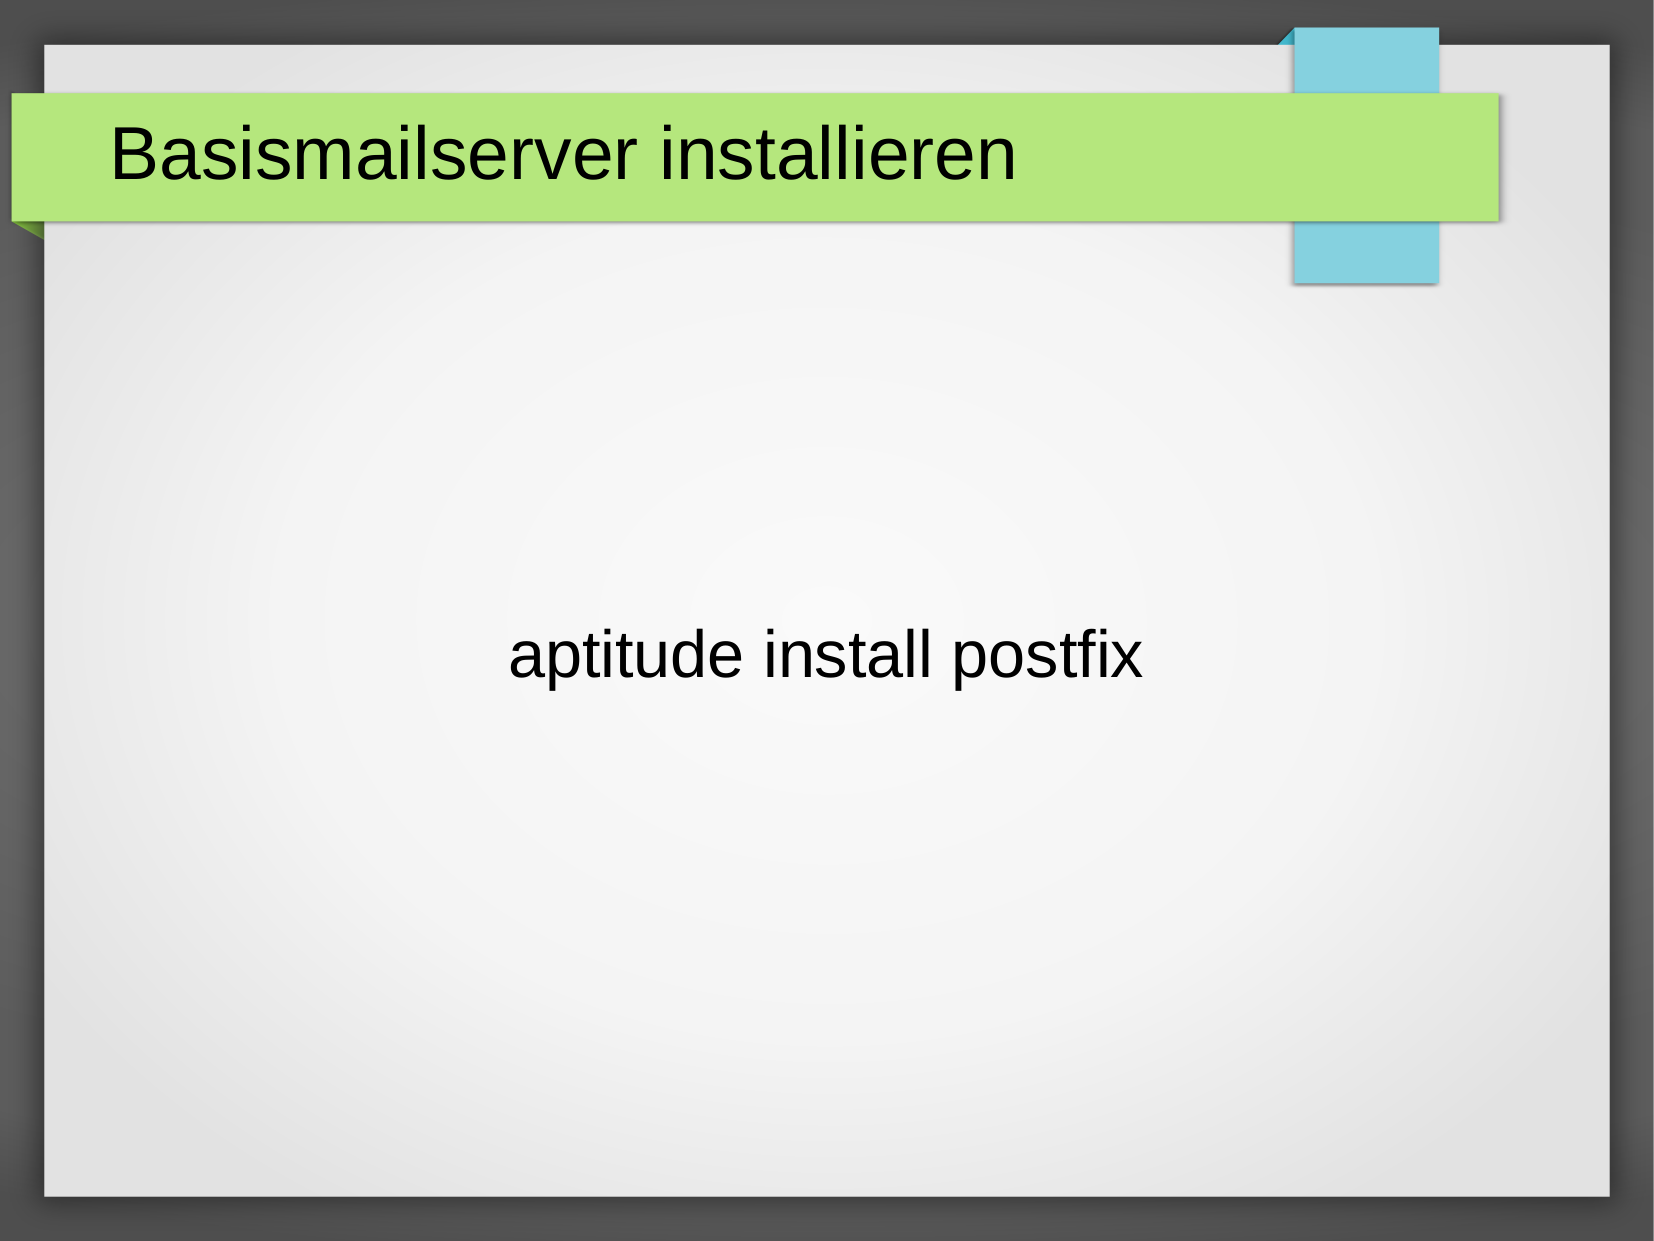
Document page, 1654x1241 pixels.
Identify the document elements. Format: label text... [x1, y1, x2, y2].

subtitle aptitude install postfix [82, 295, 1571, 1015]
picture [0, 0, 1654, 1241]
title Basismailserver installieren [82, 94, 1264, 213]
